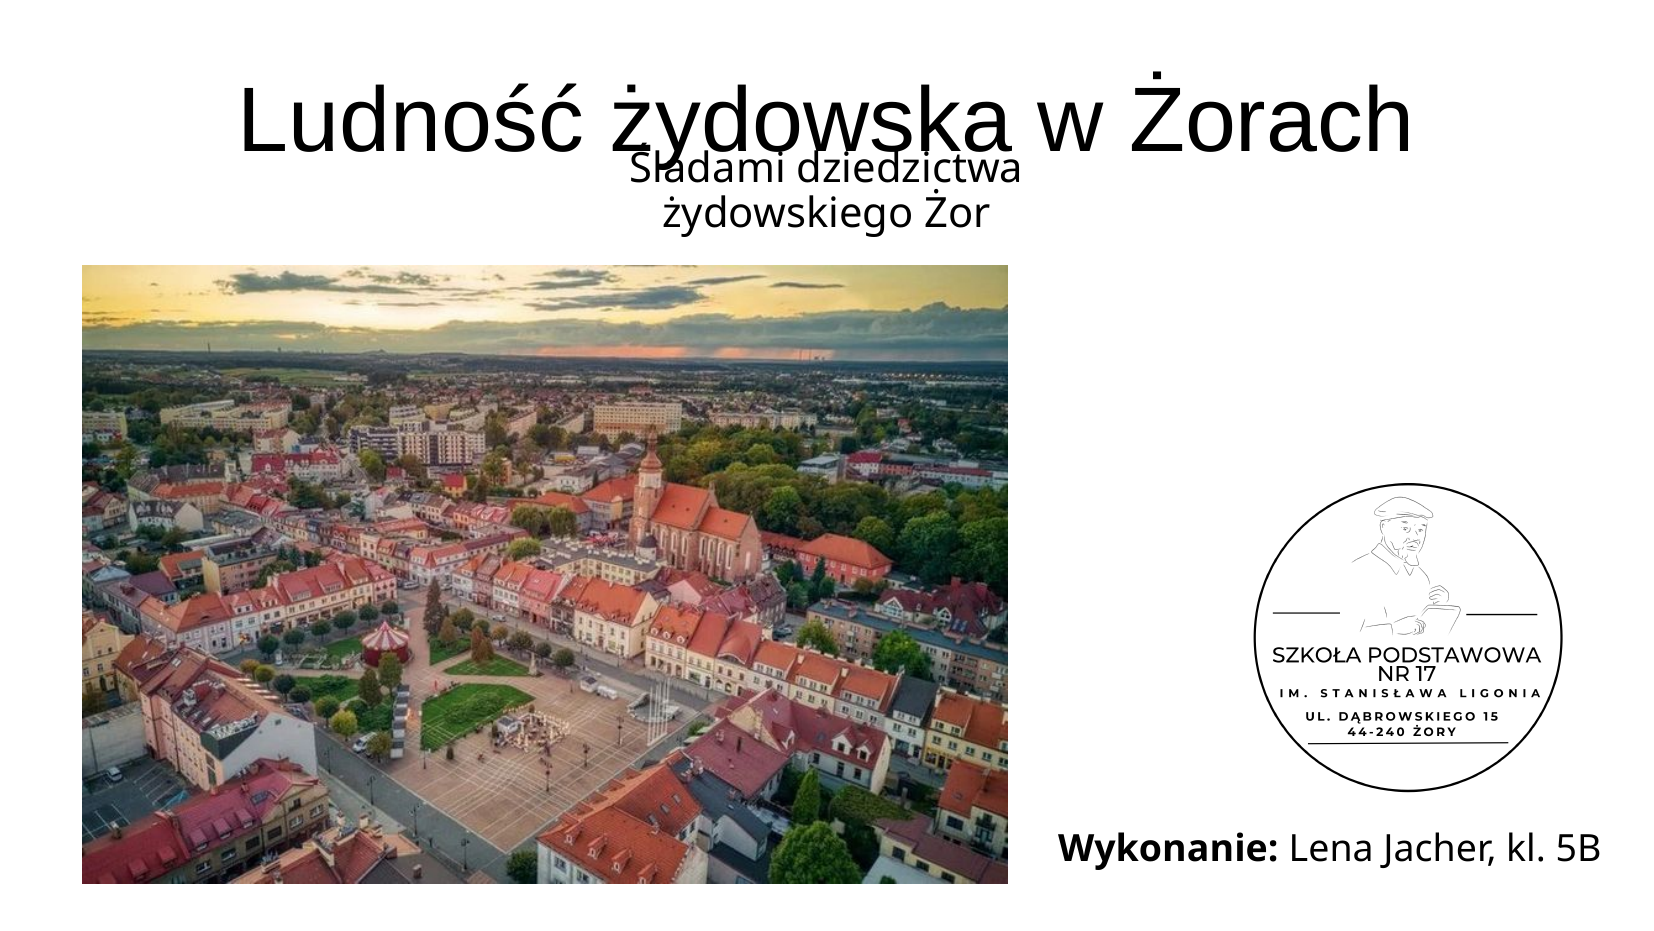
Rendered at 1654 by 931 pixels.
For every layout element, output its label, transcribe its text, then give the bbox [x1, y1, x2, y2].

text_box Wykonanie: Lena Jacher, kl. 5B [1008, 821, 1654, 878]
title Ludność żydowska w Żorach [82, 37, 1571, 193]
text_box Śladami dziedzictwa żydowskiego Żor [498, 106, 1155, 245]
picture [82, 265, 1008, 884]
picture [1245, 407, 1571, 868]
